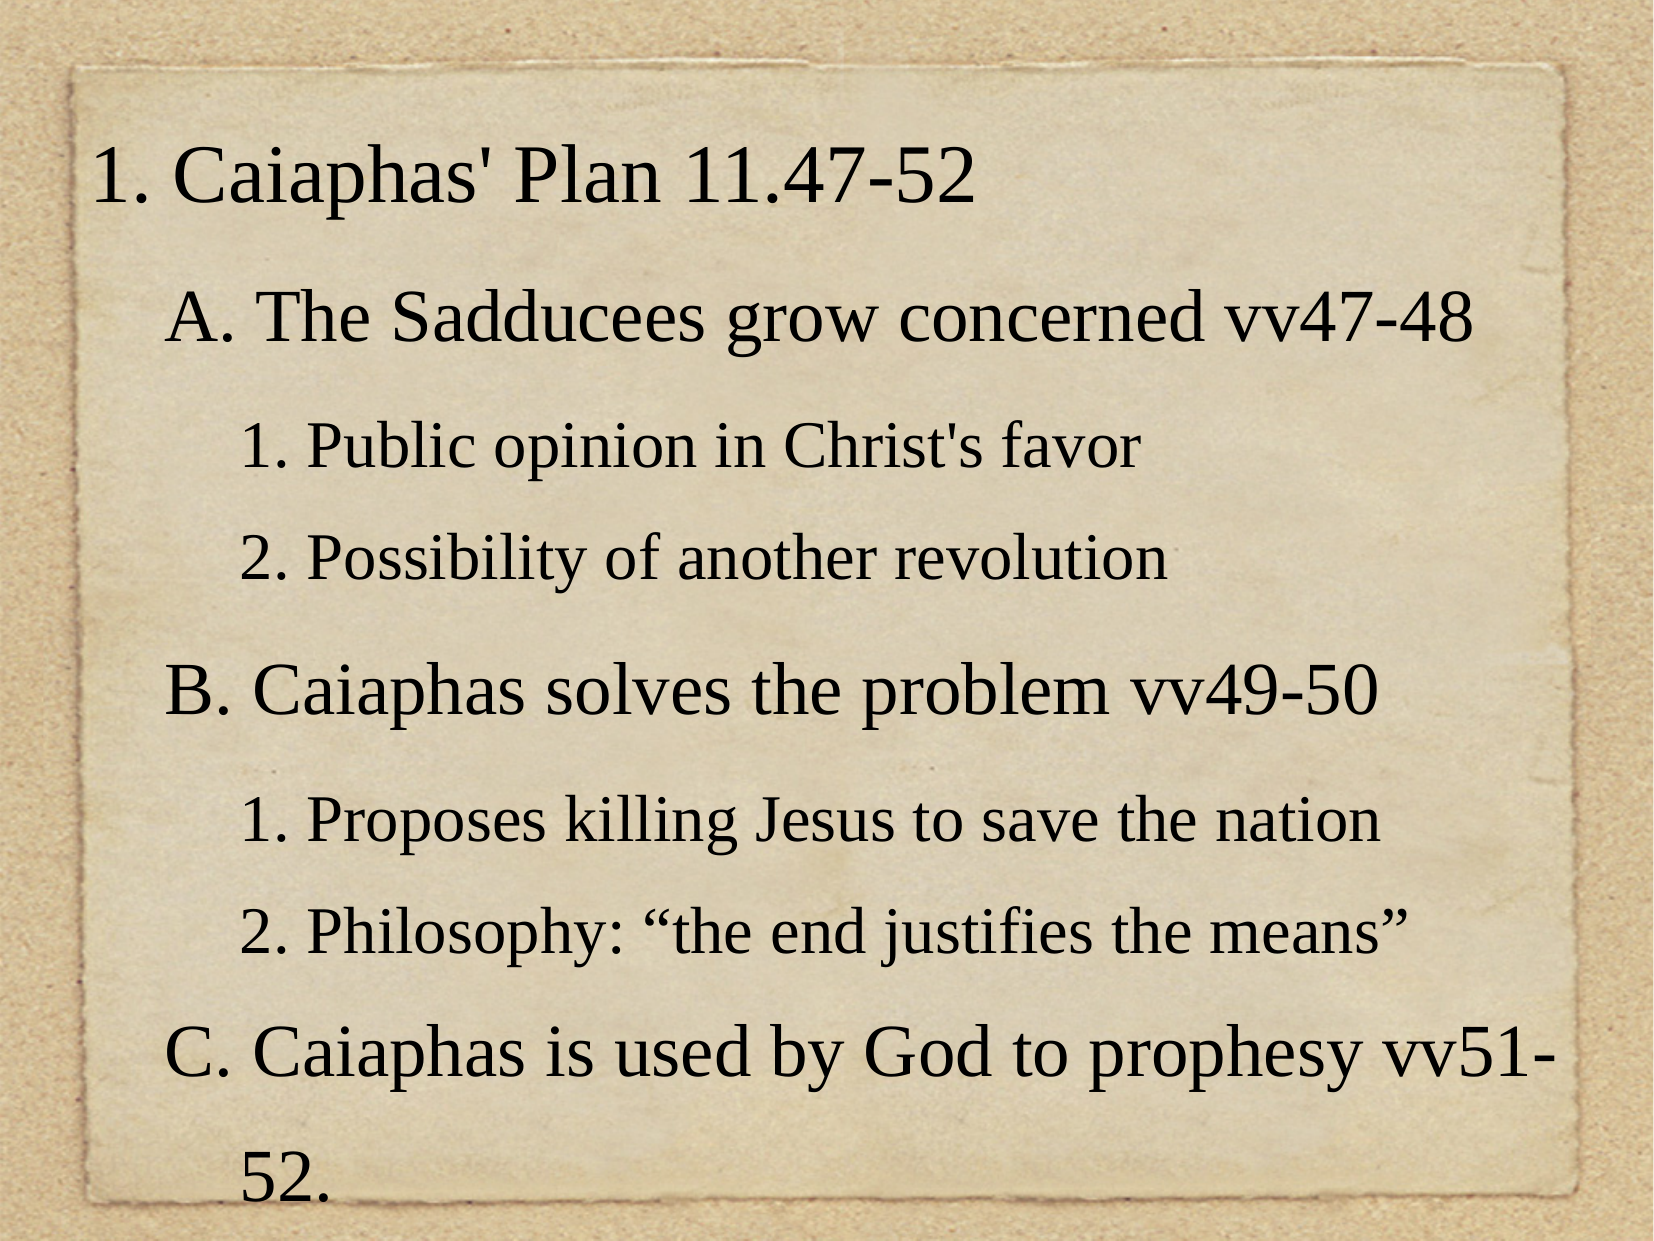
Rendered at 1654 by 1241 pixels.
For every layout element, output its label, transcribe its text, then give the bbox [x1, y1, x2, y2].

picture [0, 0, 1654, 1241]
text_box 1. Caiaphas' Plan 11.47-52 A. The Sadducees grow concerned vv47-48 1. Public opinion in Christ's favor 2. Possibility of another revolution B. Caiaphas solves the problem vv49-50 1. Proposes killing Jesus to save the nation 2. Philosophy: “the end justifies the means” C. Caiaphas is used by God to prophesy vv51- 52. [75, 75, 1576, 1201]
